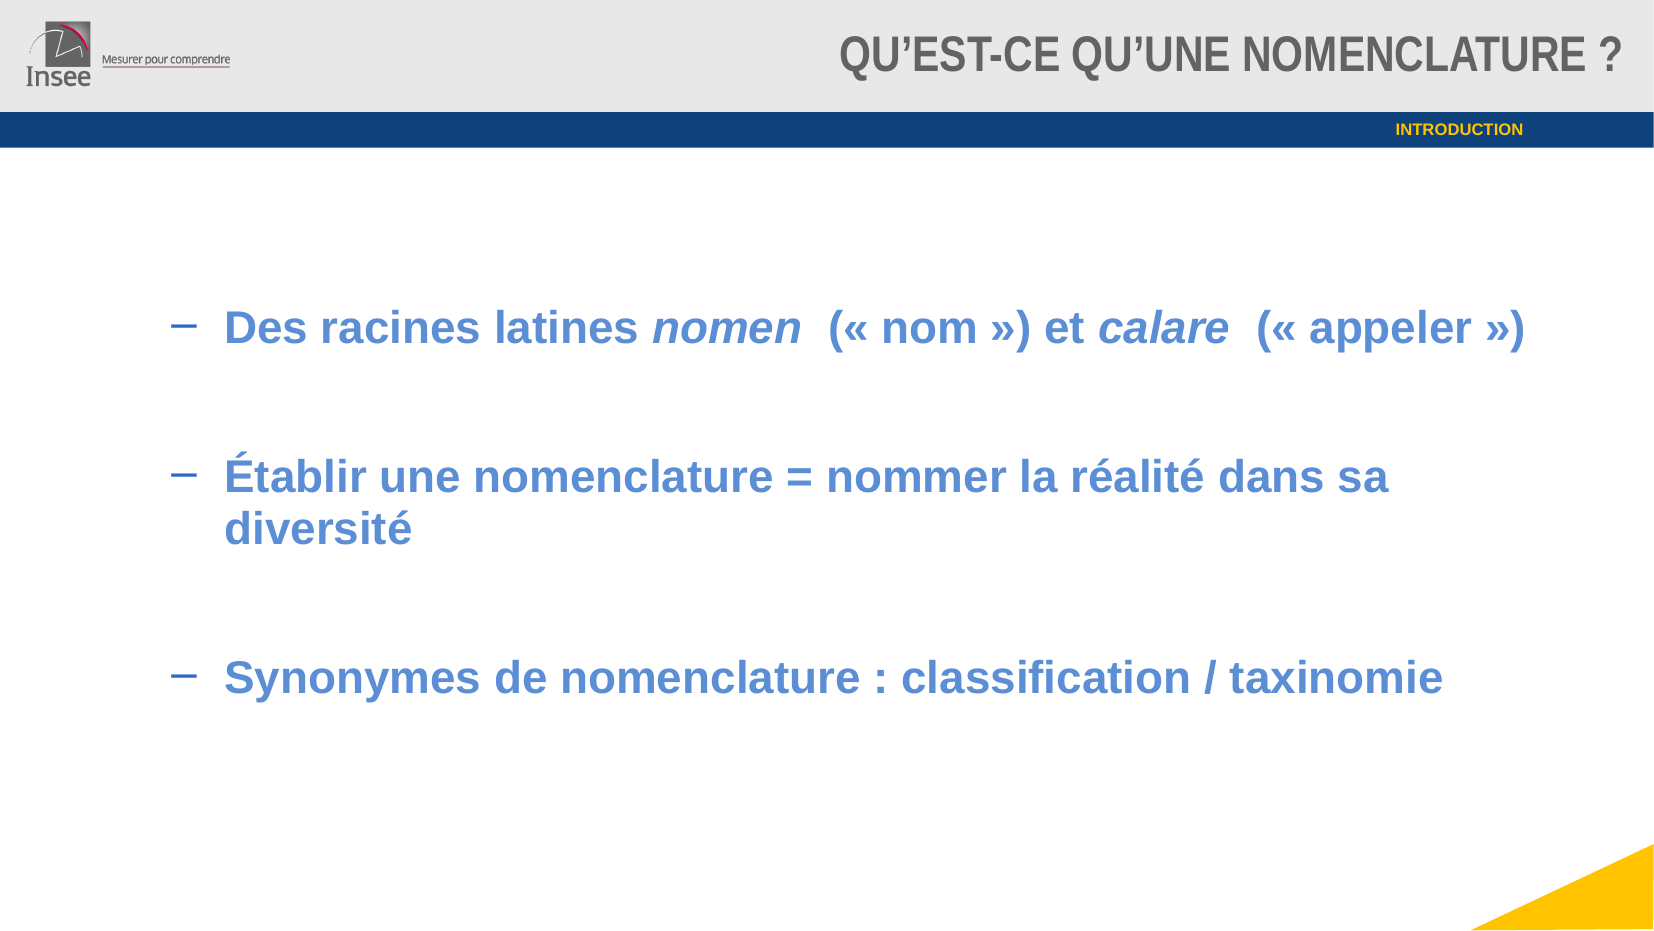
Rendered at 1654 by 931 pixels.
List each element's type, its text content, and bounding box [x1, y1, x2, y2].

title Qu’est-ce qu’une nomenclature ? [265, 0, 1625, 107]
picture [23, 0, 230, 89]
list Des racines latines nomen (« nom ») et calare (« appeler ») Établir une nomenclature = nommer la réalité dans sa diversité Synonymes de nomenclature : classification / taxinomie [82, 217, 1571, 861]
